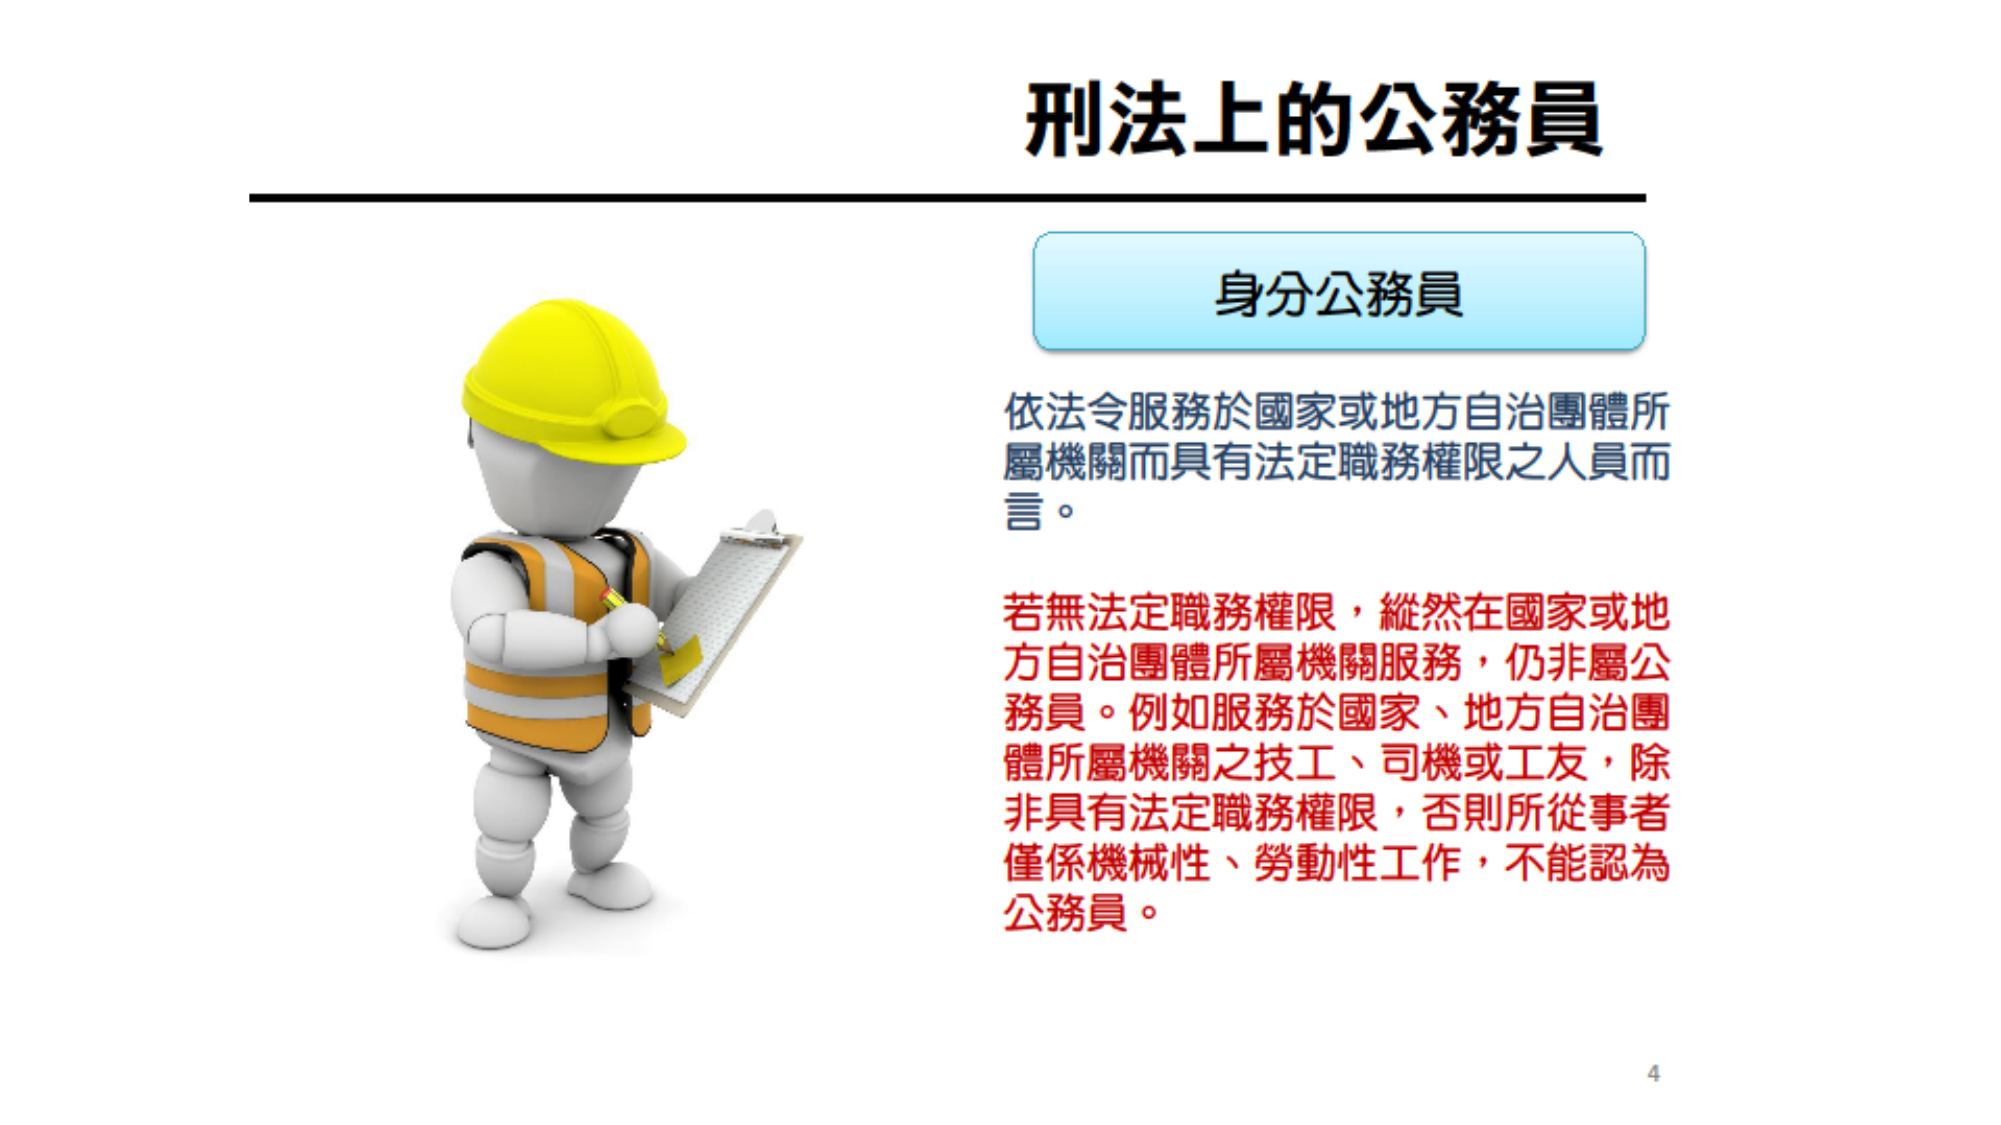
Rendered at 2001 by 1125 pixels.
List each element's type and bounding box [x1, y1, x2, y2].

picture [249, 0, 1751, 1125]
